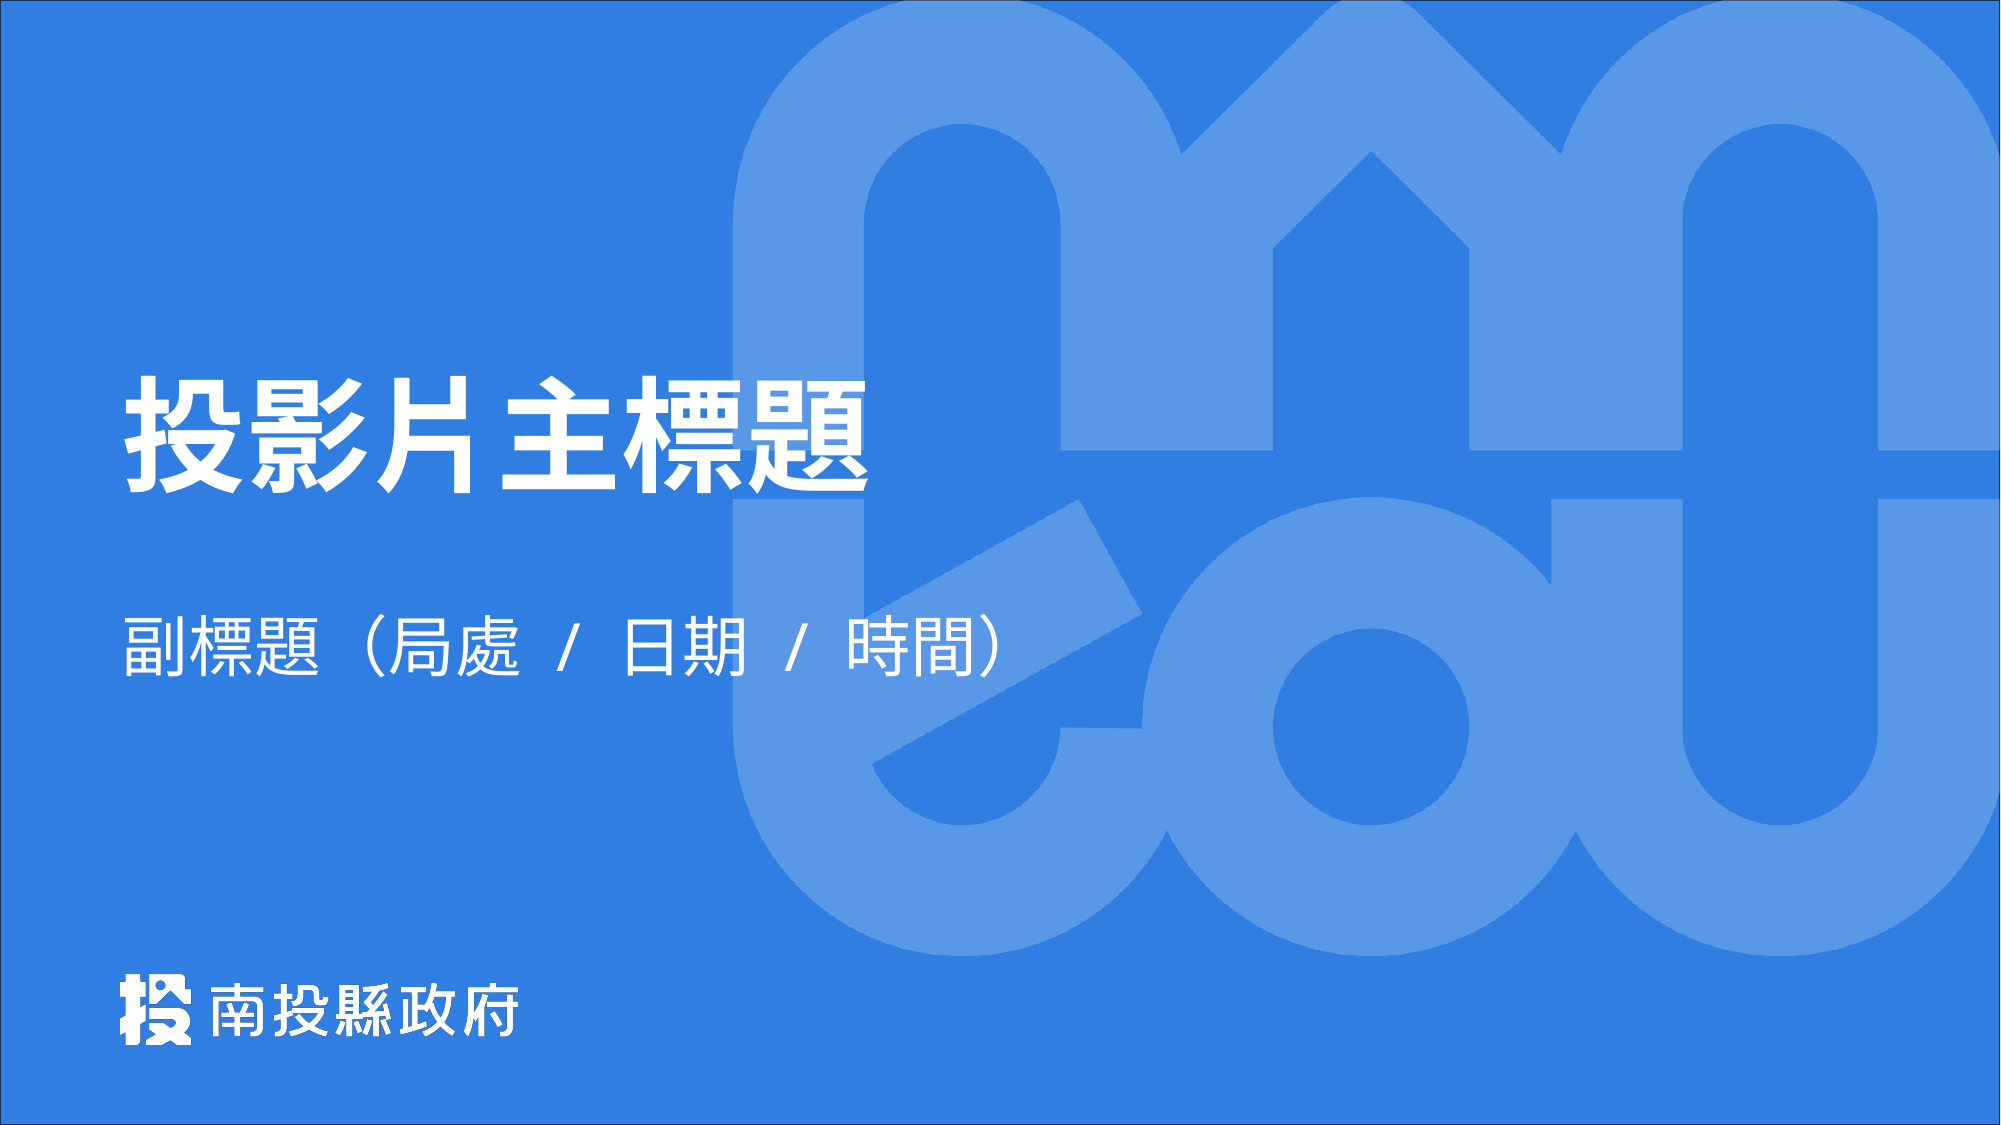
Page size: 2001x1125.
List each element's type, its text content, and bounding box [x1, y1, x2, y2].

title 投影片主標題 [106, 130, 1693, 523]
picture [120, 974, 518, 1045]
subtitle 副標題（局處 / 日期 / 時間） [106, 557, 1693, 929]
